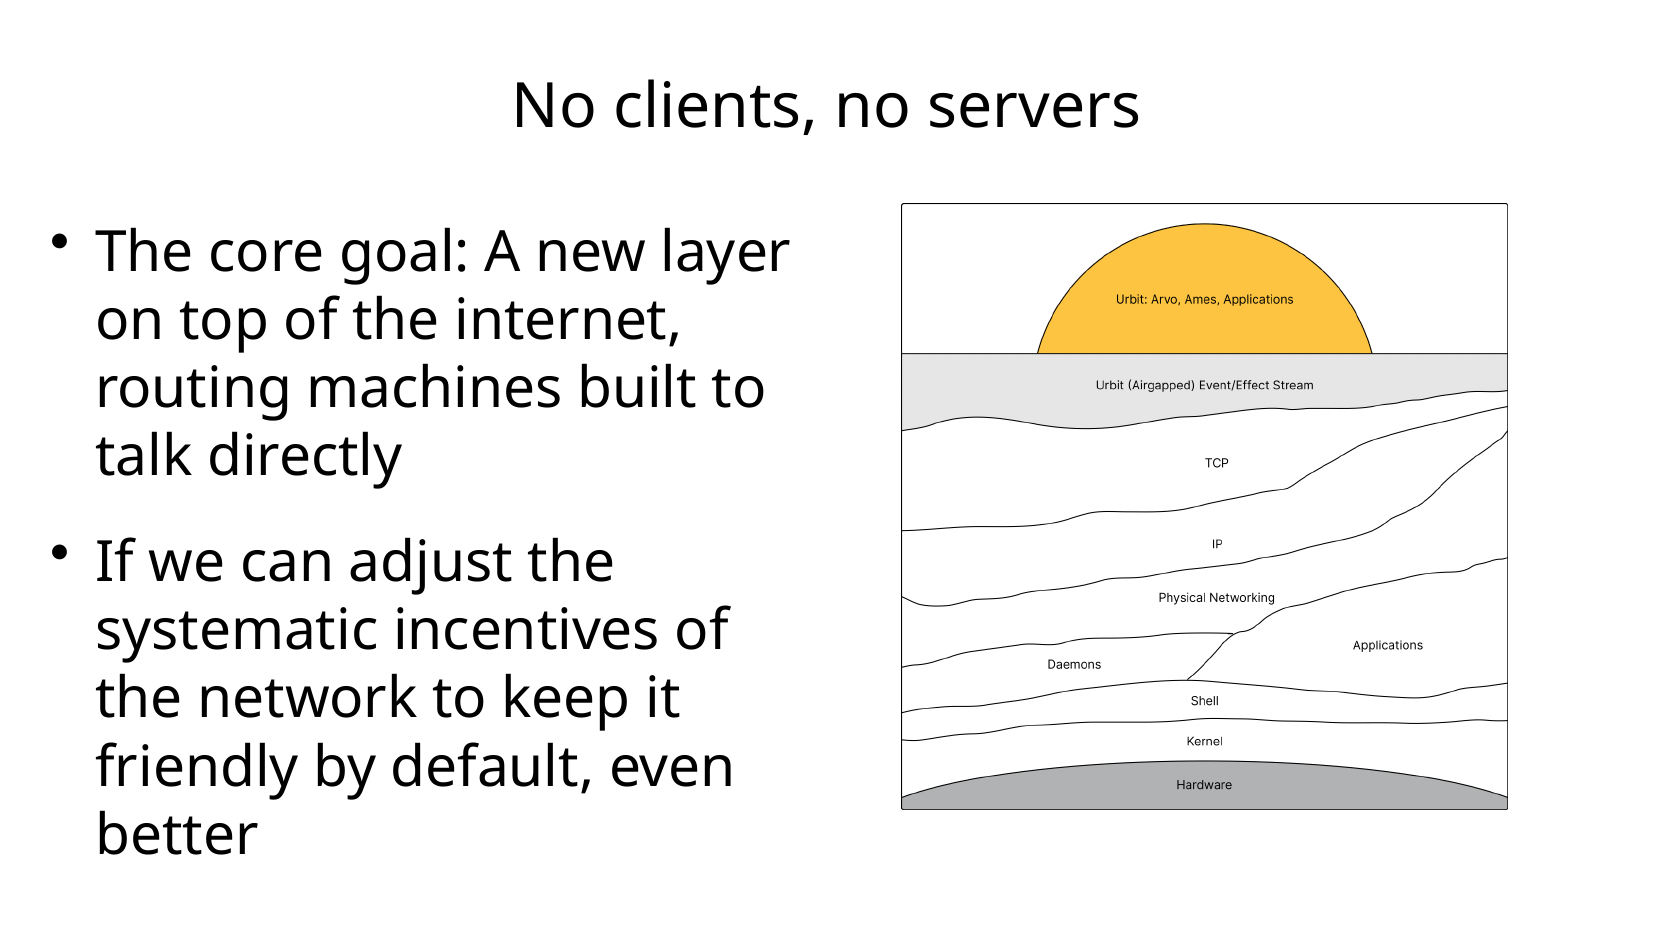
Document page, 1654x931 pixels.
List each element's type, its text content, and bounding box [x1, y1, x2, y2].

title No clients, no servers [0, 0, 1654, 206]
picture [901, 203, 1508, 811]
text_box The core goal: A new layer on top of the internet, routing machines built to talk directly If we can adjust the systematic incentives of the network to keep it friendly by default, even better [41, 205, 806, 896]
